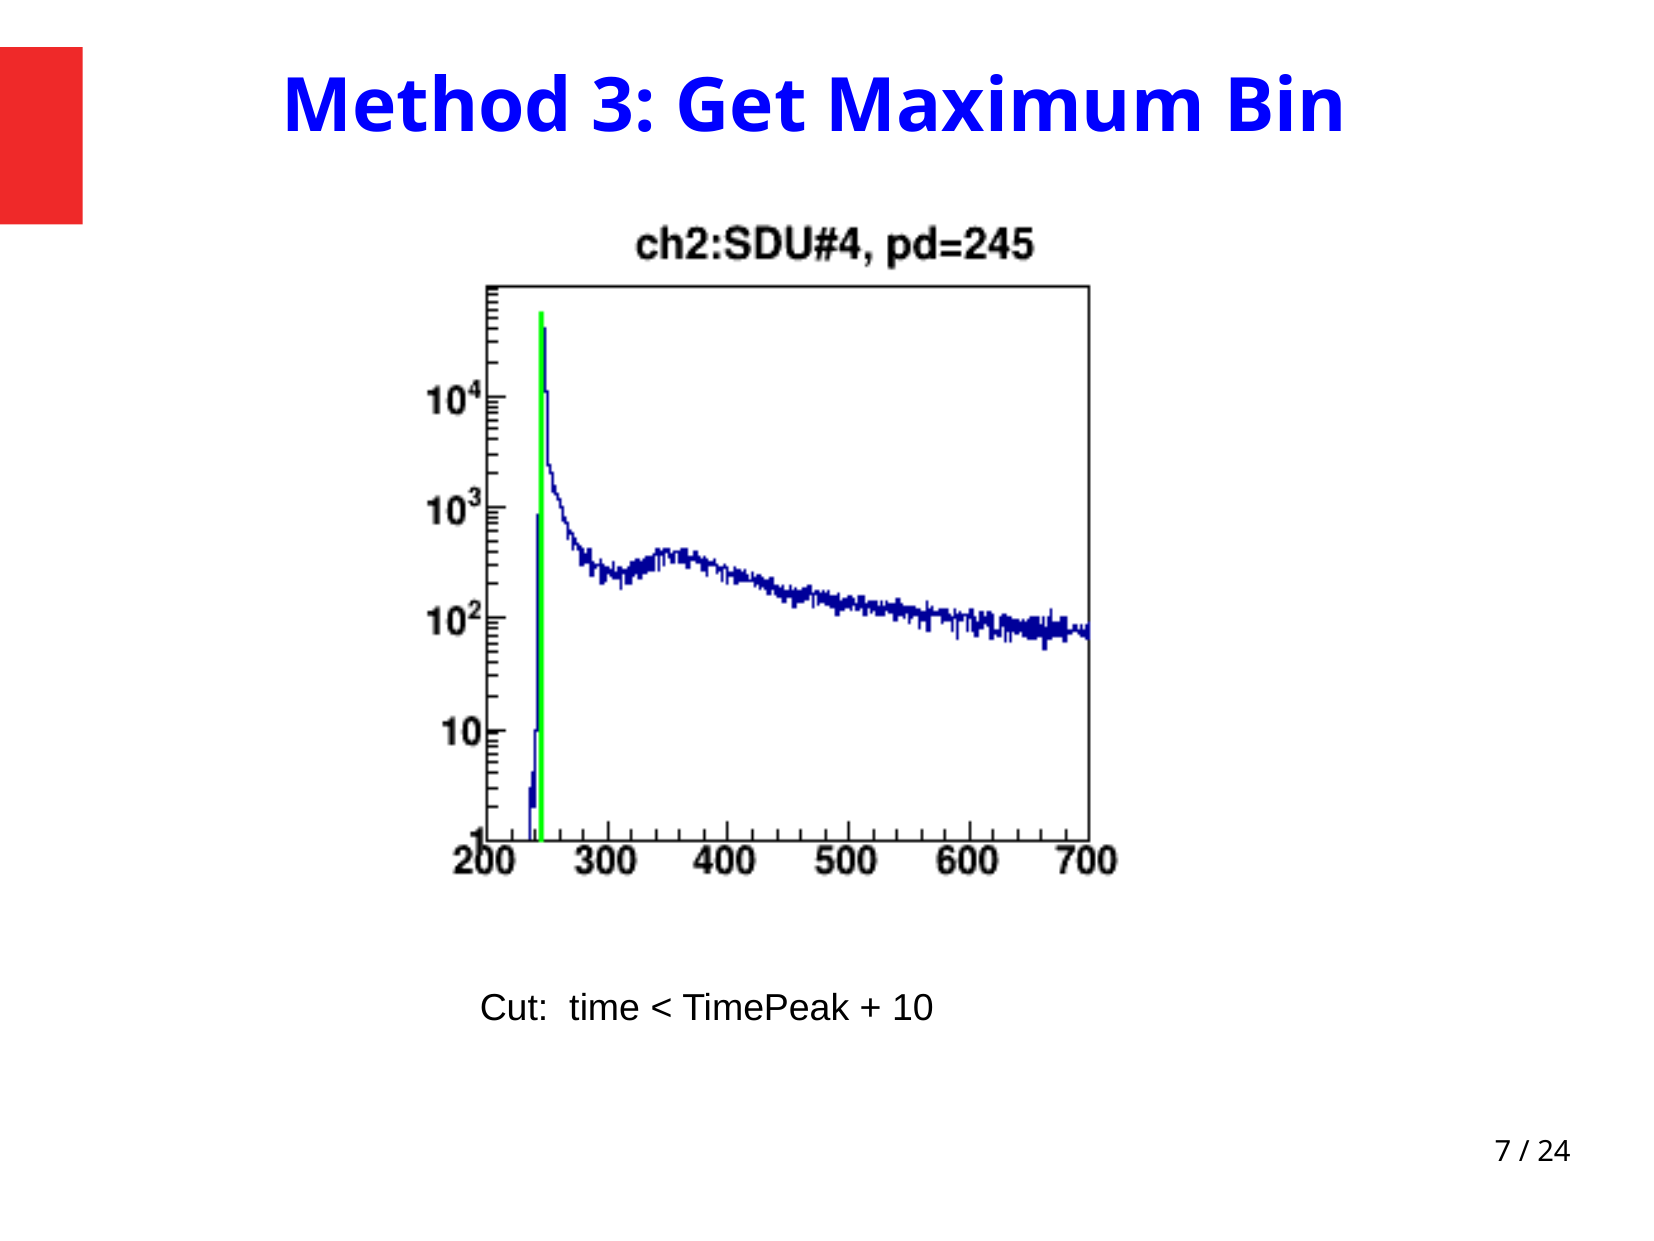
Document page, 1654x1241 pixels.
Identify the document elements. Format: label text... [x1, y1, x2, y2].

text_box Cut: time < TimePeak + 10 [465, 978, 1081, 1036]
title Method 3: Get Maximum Bin [88, 51, 1542, 154]
picture [390, 195, 1186, 956]
